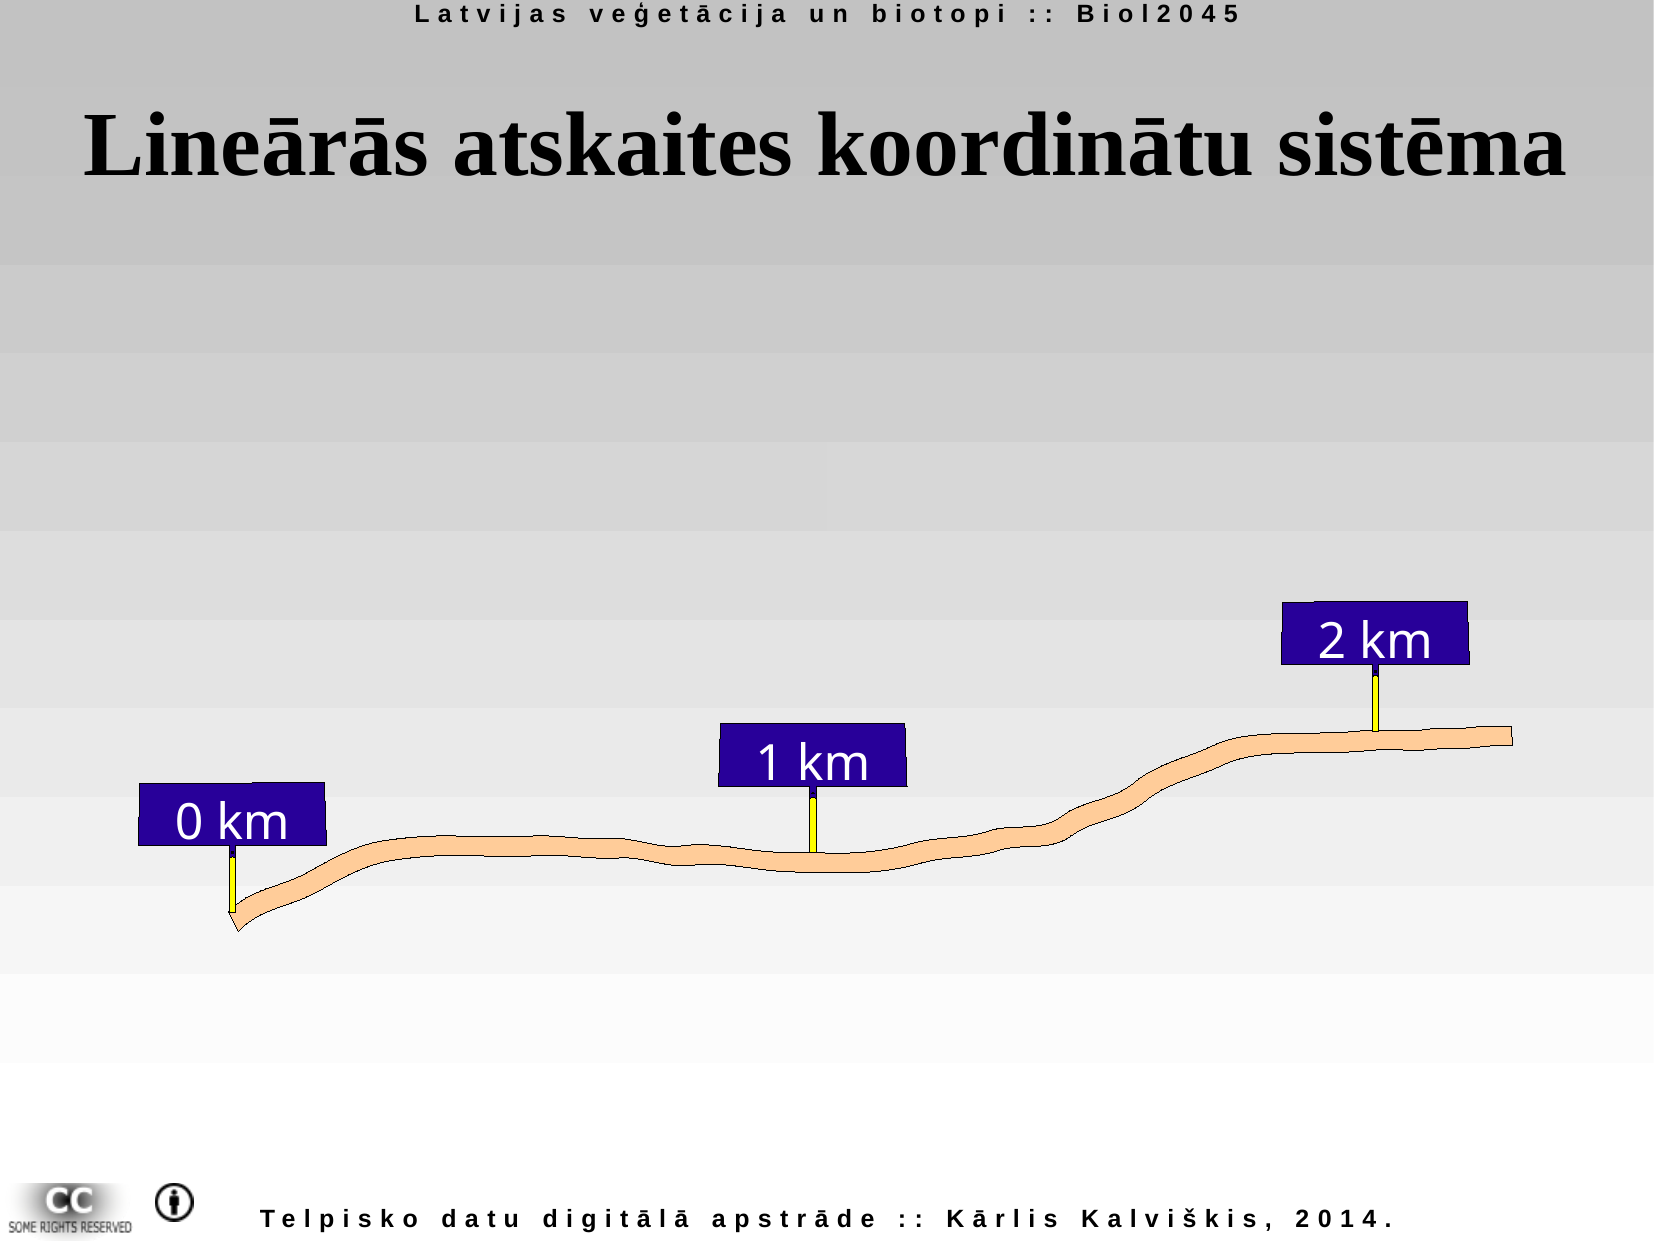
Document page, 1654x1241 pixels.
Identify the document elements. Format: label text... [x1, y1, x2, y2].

title Lineārās atskaites koordinātu sistēma [0, 1, 1654, 287]
text_box [228, 676, 1513, 932]
picture [0, 287, 1654, 1241]
text_box 1 km [718, 723, 908, 799]
text_box 0 km [138, 782, 327, 859]
text_box 2 km [1281, 601, 1470, 678]
